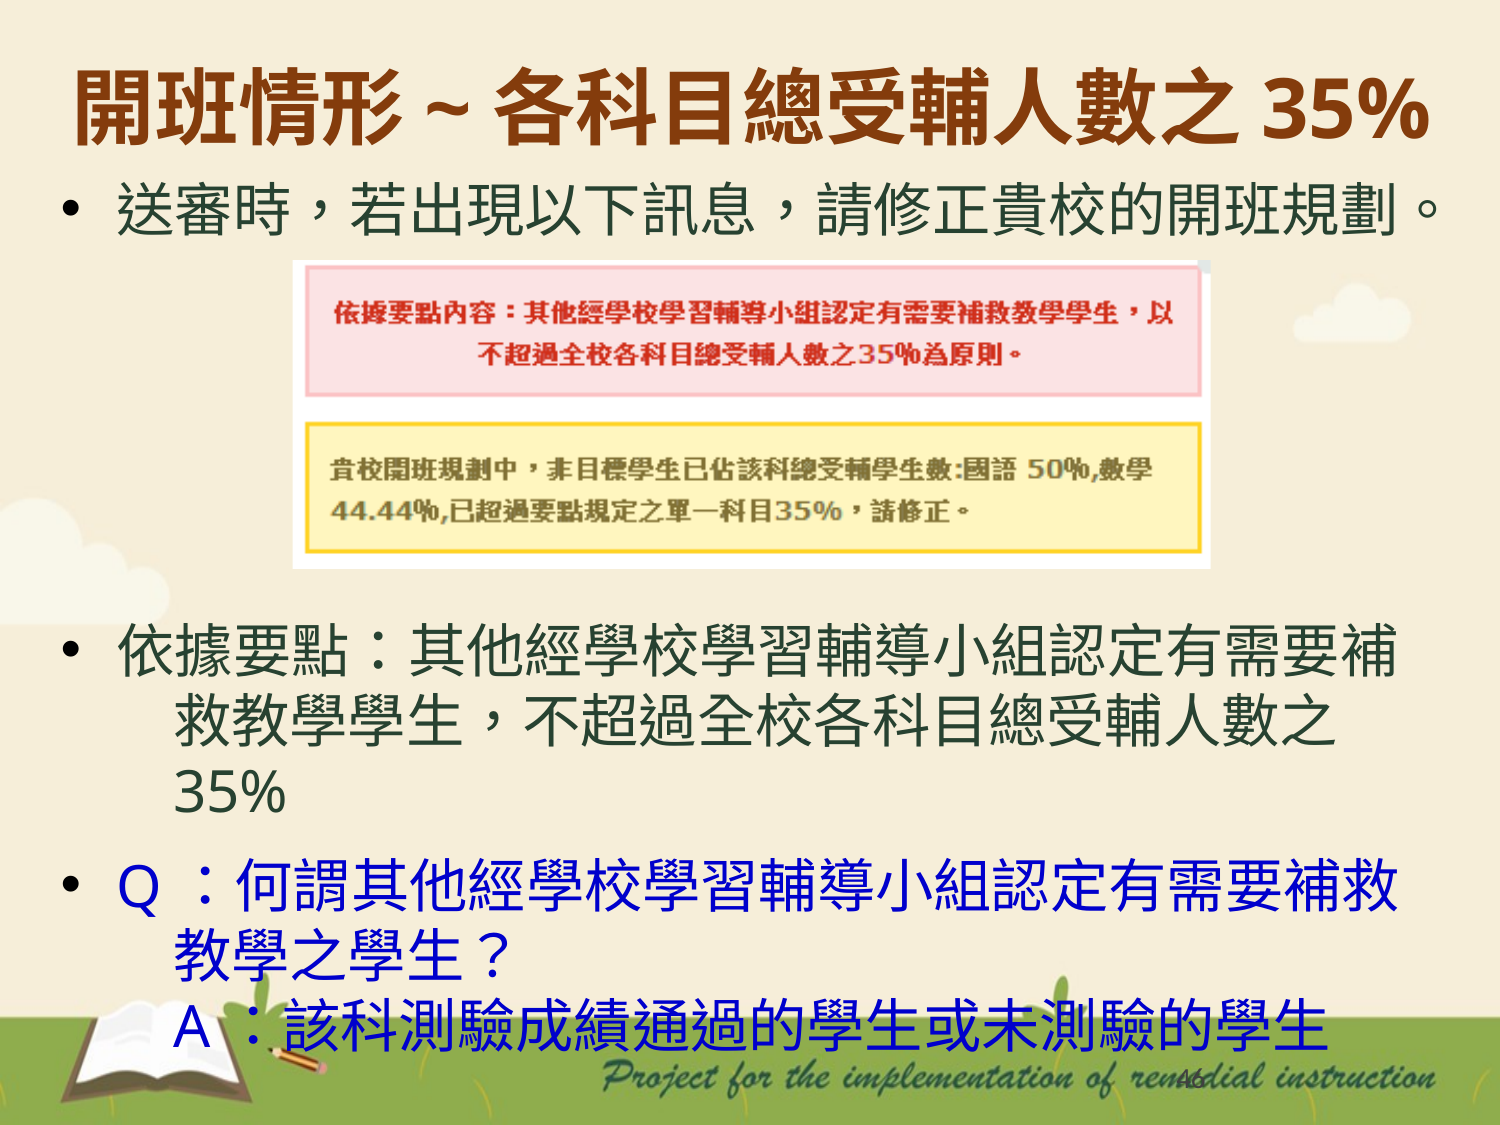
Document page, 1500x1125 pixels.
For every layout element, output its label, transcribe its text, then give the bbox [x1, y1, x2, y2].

text_box 送審時，若出現以下訊息，請修正貴校的開班規劃。 [46, 178, 1454, 250]
text_box [1161, 1046, 1499, 1107]
title 開班情形~各科目總受輔人數之35% [13, 45, 1491, 178]
text_box 依據要點：其他經學校學習輔導小組認定有需要補救教學學生，不超過全校各科目總受輔人數之35% Q：何謂其他經學校學習輔導小組認定有需要補救教學之學生？ A：該科測驗成績通過的學生或未測驗的學生 [46, 606, 1454, 1066]
picture [292, 260, 1211, 569]
